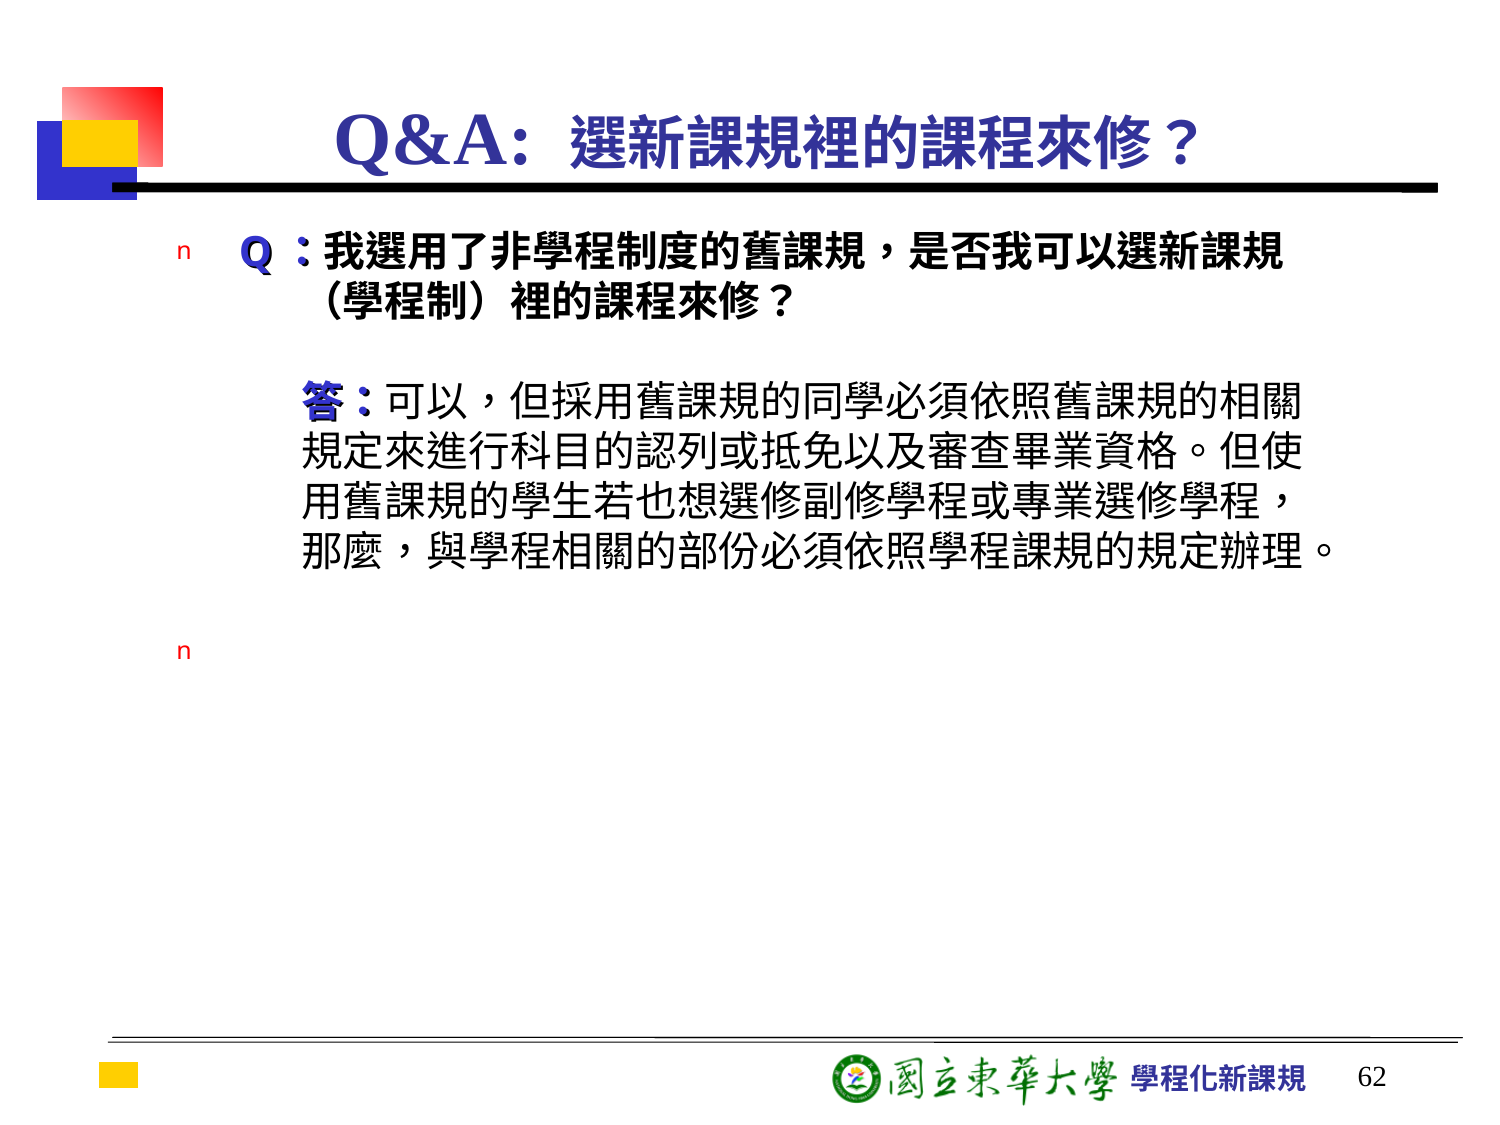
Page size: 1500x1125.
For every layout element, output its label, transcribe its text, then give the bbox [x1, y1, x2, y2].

list Q：我選用了非學程制度的舊課規，是否我可以選新課規（學程制）裡的課程來修？ 答：可以，但採用舊課規的同學必須依照舊課規的相關規定來進行科目的認列或抵免以及審查畢業資格。但使用舊課規的學生若也想選修副修學程或專業選修學程，那麼，與學程相關的部份必須依照學程課規的規定辦理。 [161, 216, 1334, 1042]
title Q&A: 選新課規裡的課程來修？ [174, 75, 1369, 188]
text_box 62 [1342, 1050, 1468, 1101]
